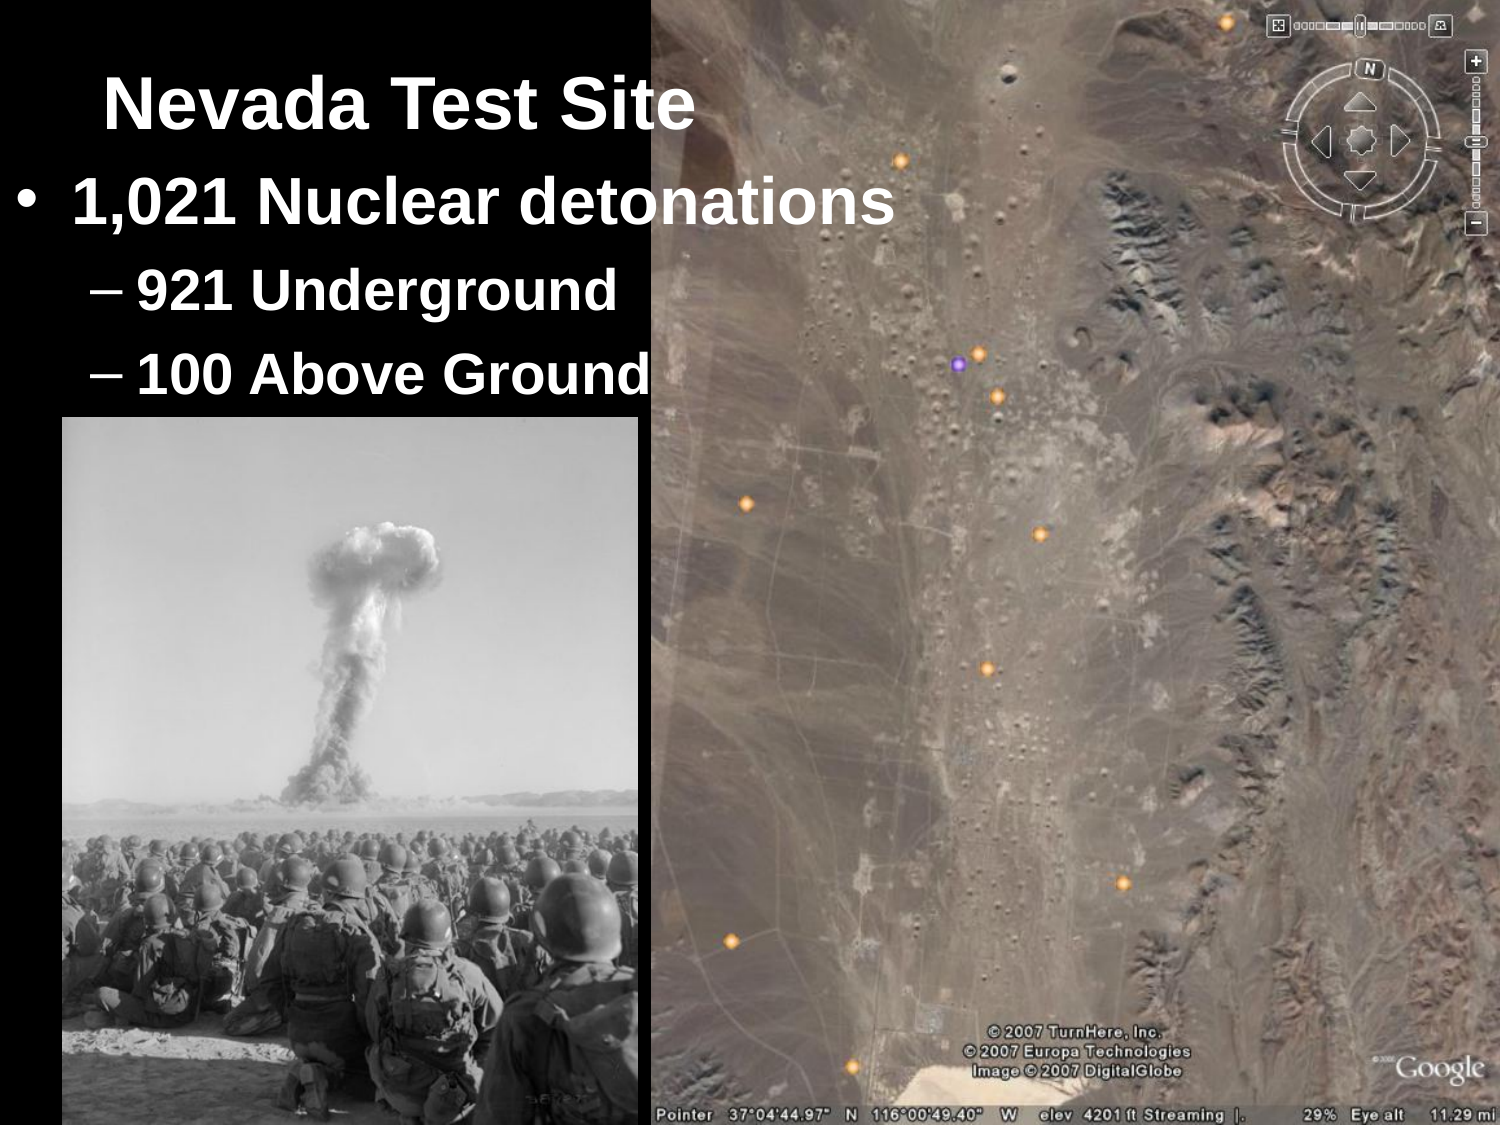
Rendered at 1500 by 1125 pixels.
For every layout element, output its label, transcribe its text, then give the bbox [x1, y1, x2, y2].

list 1,021 Nuclear detonations 921 Underground 100 Above Ground [0, 149, 925, 475]
title Nevada Test Site [62, 37, 738, 149]
picture [62, 475, 638, 1125]
picture [651, 0, 1500, 1125]
